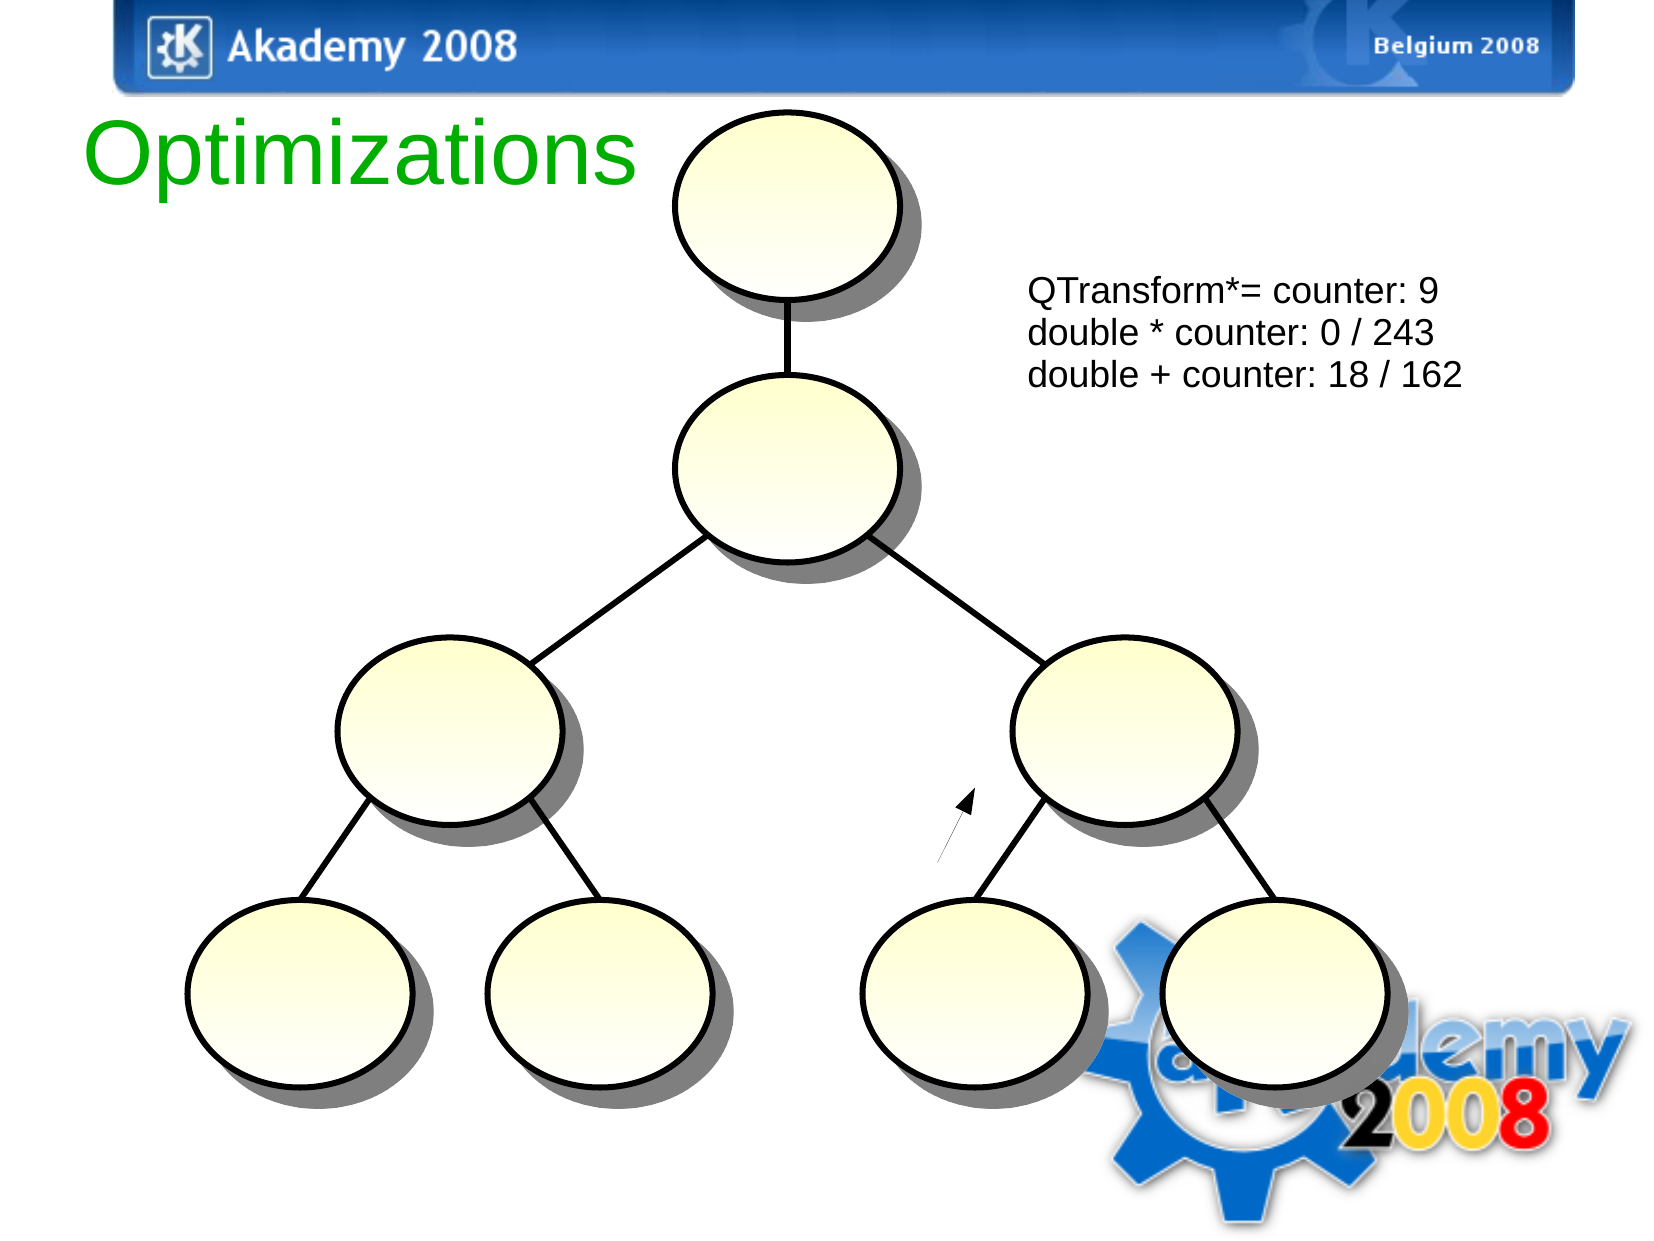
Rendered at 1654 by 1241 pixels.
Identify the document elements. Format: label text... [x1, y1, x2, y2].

text_box [862, 899, 1088, 1088]
text_box [1162, 899, 1388, 1088]
title Optimizations [82, 49, 1571, 257]
text_box [675, 374, 901, 563]
picture [112, 0, 1575, 98]
text_box [187, 899, 413, 1088]
text_box [487, 899, 713, 1088]
picture [1053, 913, 1654, 1241]
text_box [337, 637, 563, 826]
text_box [1012, 637, 1238, 826]
text_box [675, 112, 901, 300]
text_box QTransform*= counter: 9 double * counter: 0 / 243 double + counter: 18 / 162 [1012, 262, 1613, 404]
